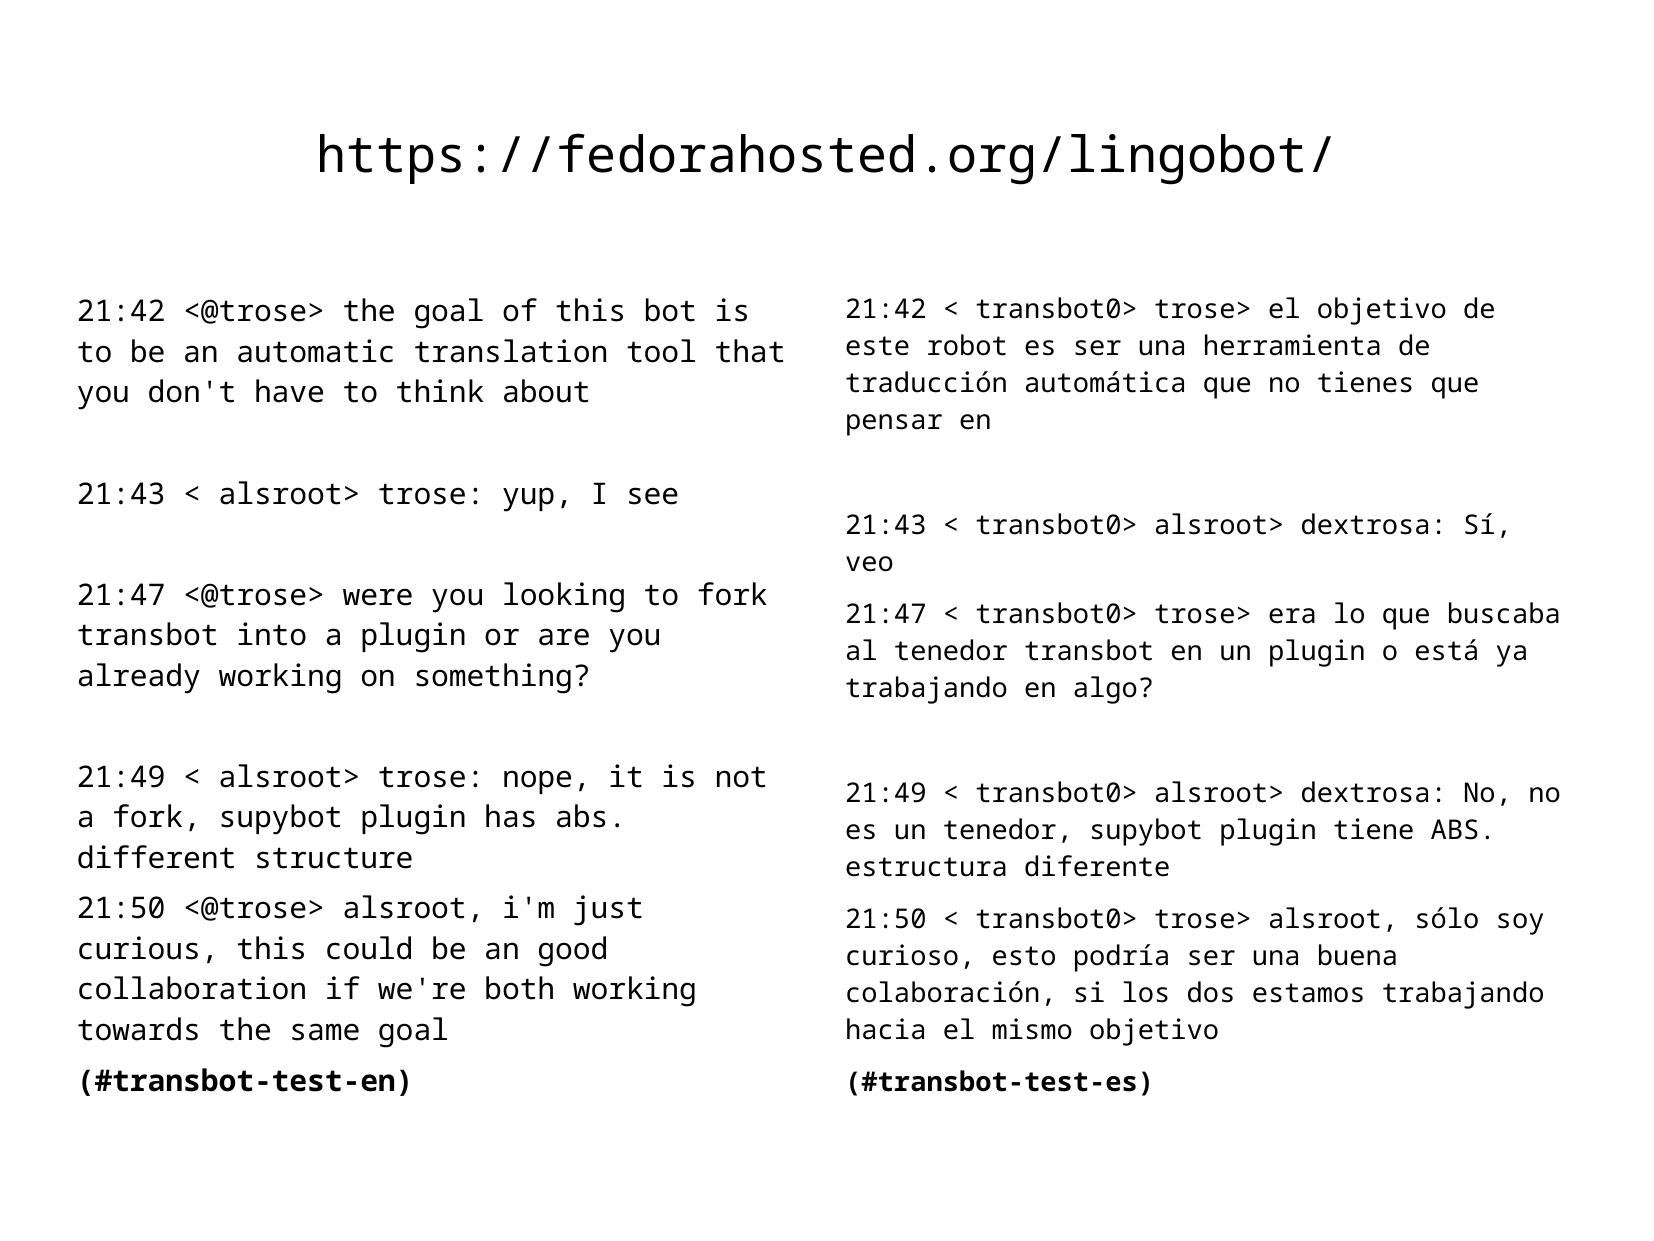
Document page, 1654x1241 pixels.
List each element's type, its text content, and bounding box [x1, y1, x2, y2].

list 21:42 <@trose> the goal of this bot is to be an automatic translation tool that you don't have to think about 21:43 < alsroot> trose: yup, I see 21:47 <@trose> were you looking to fork transbot into a plugin or are you already working on something? 21:49 < alsroot> trose: nope, it is not a fork, supybot plugin has abs. different structure 21:50 <@trose> alsroot, i'm just curious, this could be an good collaboration if we're both working towards the same goal (#transbot-test-en) [76, 290, 803, 1109]
list 21:42 < transbot0> trose> el objetivo de este robot es ser una herramienta de traducción automática que no tienes que pensar en 21:43 < transbot0> alsroot> dextrosa: Sí, veo 21:47 < transbot0> trose> era lo que buscaba al tenedor transbot en un plugin o está ya trabajando en algo? 21:49 < transbot0> alsroot> dextrosa: No, no es un tenedor, supybot plugin tiene ABS. estructura diferente 21:50 < transbot0> trose> alsroot, sólo soy curioso, esto podría ser una buena colaboración, si los dos estamos trabajando hacia el mismo objetivo (#transbot-test-es) [845, 290, 1572, 1109]
title https://fedorahosted.org/lingobot/ [82, 49, 1571, 257]
